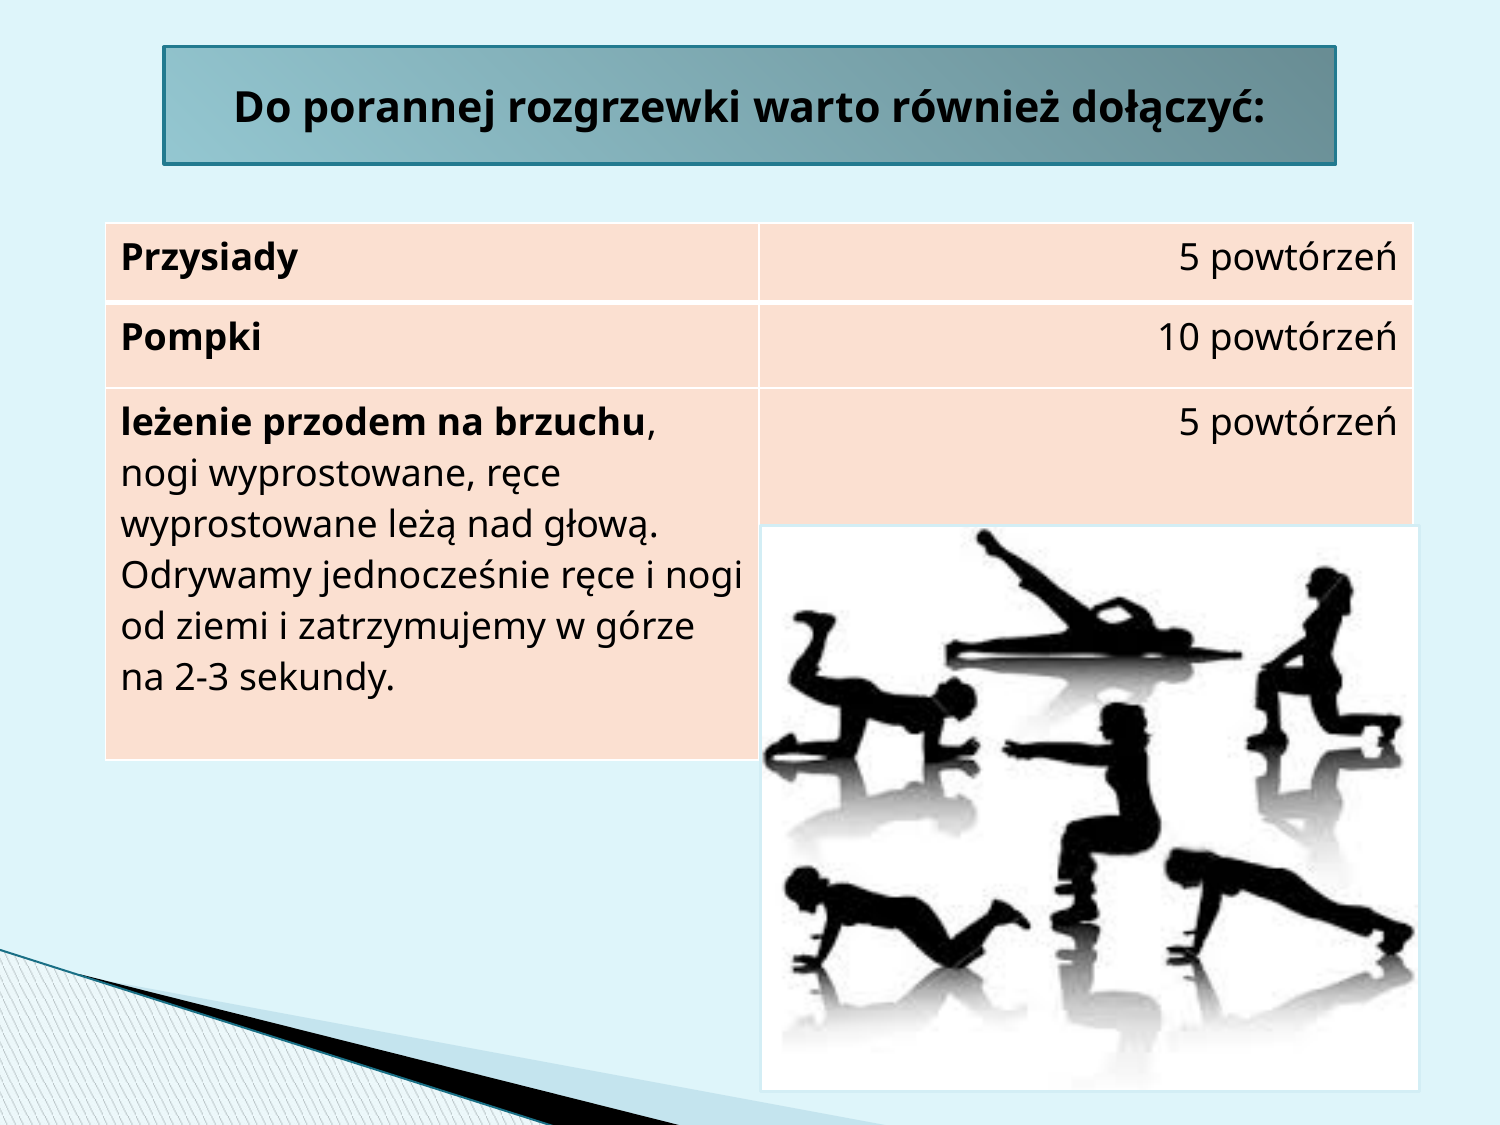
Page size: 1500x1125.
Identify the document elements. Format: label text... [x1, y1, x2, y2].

table_cell Pompki [106, 305, 758, 387]
table_cell 10 powtórzeń [760, 305, 1412, 387]
table_header 5 powtórzeń [760, 224, 1412, 300]
table_cell leżenie przodem na brzuchu, nogi wyprostowane, ręce wyprostowane leżą nad głową. Odrywamy jednocześnie ręce i nogi od ziemi i zatrzymujemy w górze na 2-3 sekundy. [106, 389, 758, 759]
title Do porannej rozgrzewki warto również dołączyć: [164, 46, 1336, 164]
table_cell 5 powtórzeń [760, 389, 1412, 524]
table_header Przysiady [106, 224, 758, 300]
picture [761, 527, 1418, 1090]
